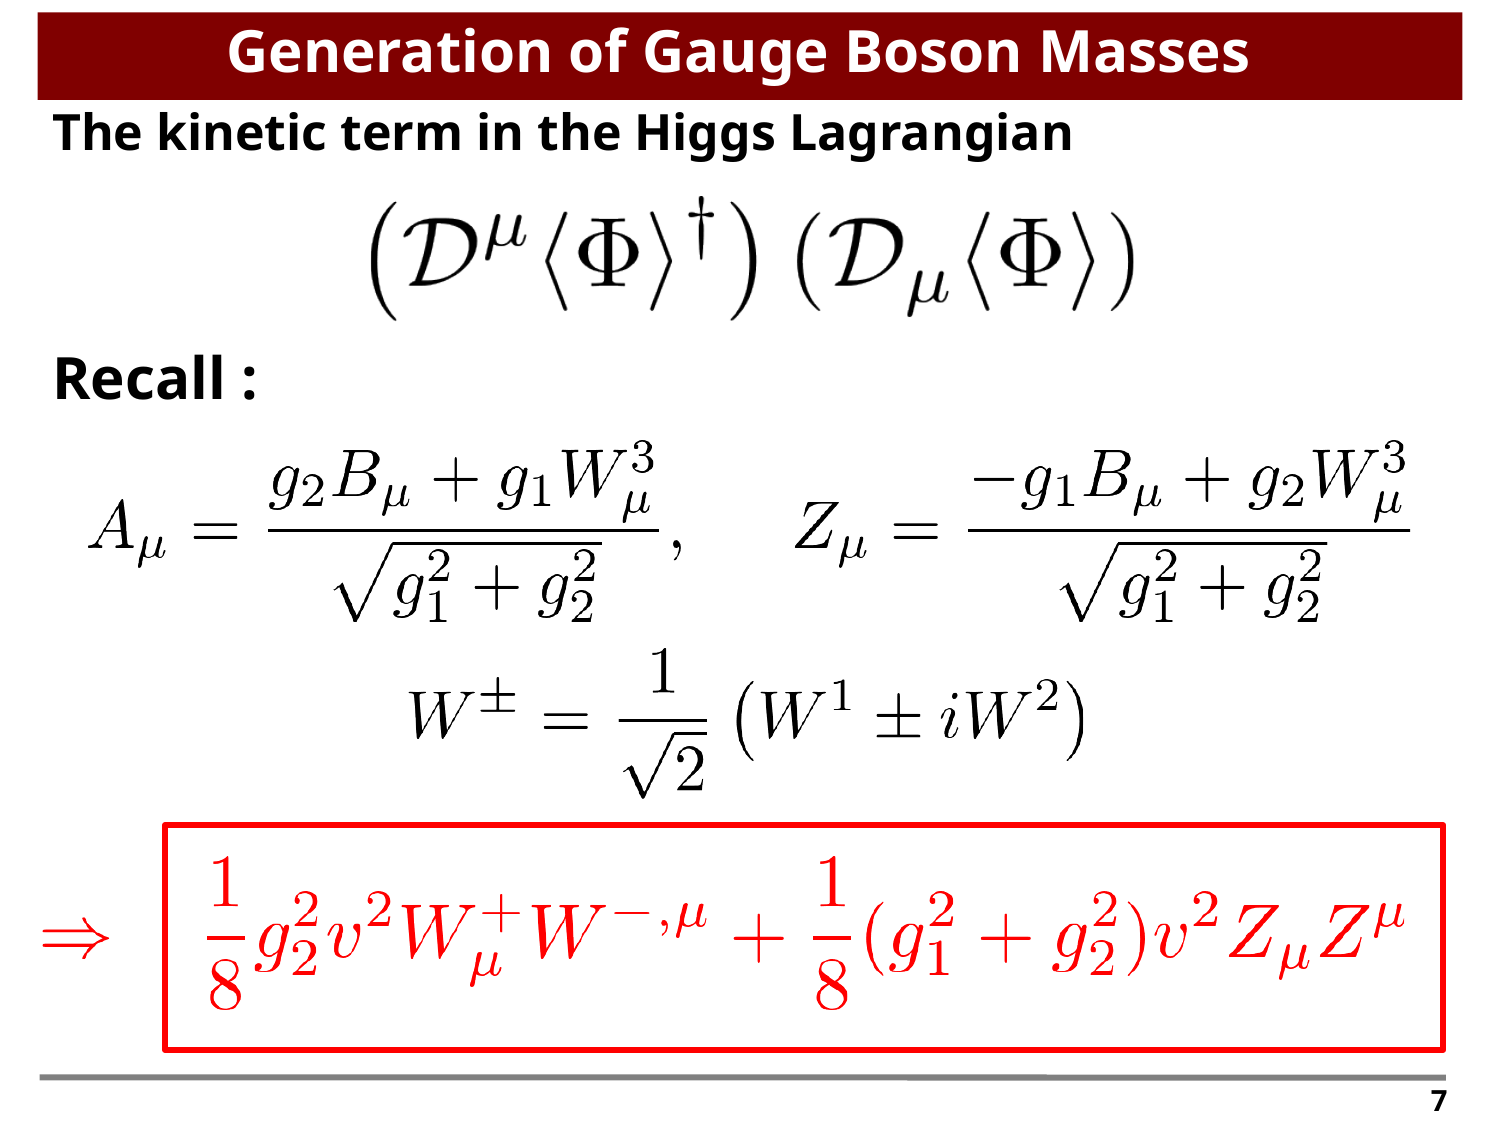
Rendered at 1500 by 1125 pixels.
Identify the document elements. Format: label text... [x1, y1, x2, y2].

picture [408, 648, 1084, 799]
picture [370, 196, 1134, 322]
title Generation of Gauge Boson Masses [132, 12, 1345, 96]
picture [87, 440, 1411, 622]
list Recall : [37, 342, 1444, 1085]
picture [42, 856, 162, 1010]
list Recall : [168, 828, 1440, 1047]
picture [168, 856, 1405, 1010]
list The kinetic term in the Higgs Lagrangian [37, 99, 1444, 342]
